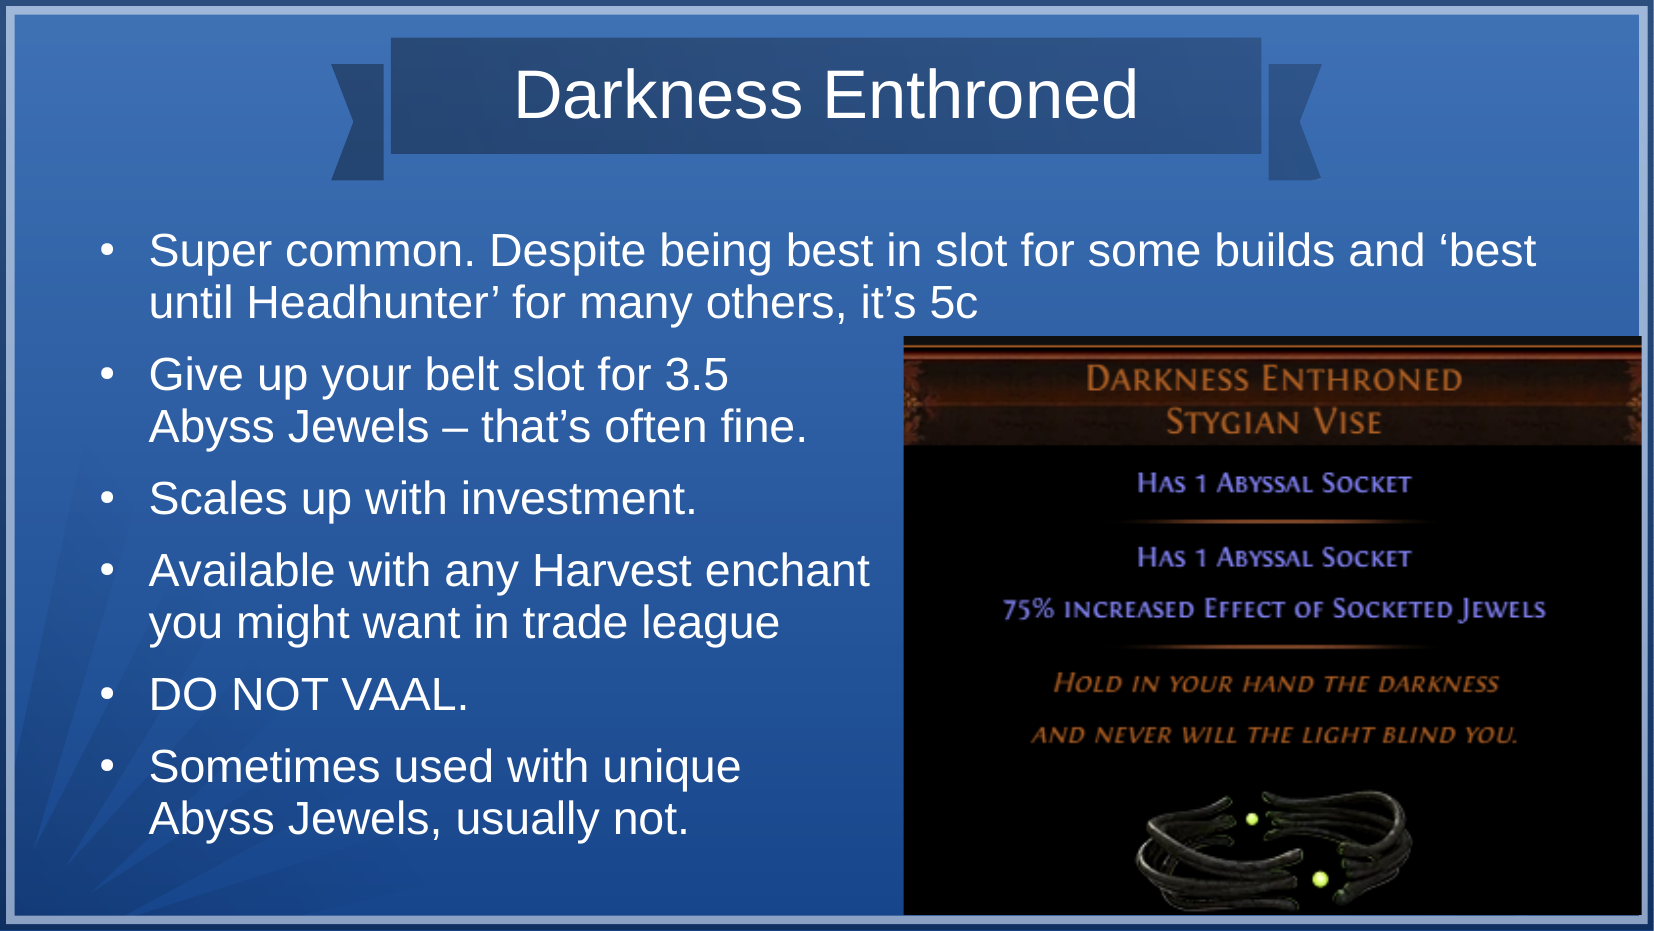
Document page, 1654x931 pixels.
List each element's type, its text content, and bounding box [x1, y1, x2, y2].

title Darkness Enthroned [389, 35, 1264, 154]
picture [903, 336, 1642, 915]
list Super common. Despite being best in slot for some builds and ‘best until Headhunter’ for many others, it’s 5c Give up your belt slot for 3.5 Abyss Jewels – that’s often fine. Scales up with investment. Available with any Harvest enchant you might want in trade league DO NOT VAAL. Sometimes used with unique Abyss Jewels, usually not. [82, 224, 1571, 848]
